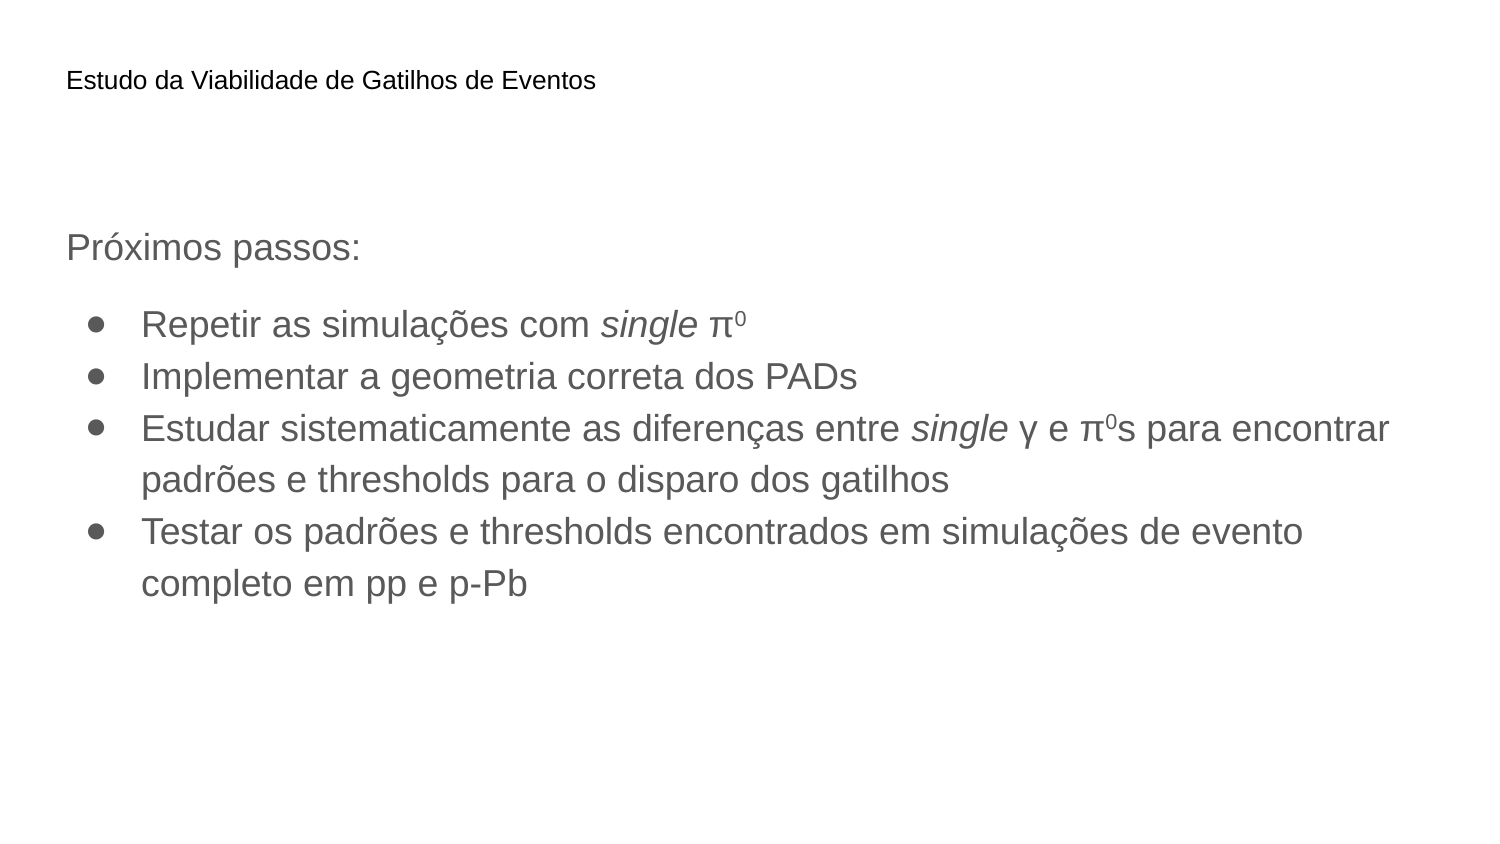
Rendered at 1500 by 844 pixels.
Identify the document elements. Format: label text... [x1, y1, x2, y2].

list Próximos passos: Repetir as simulações com single π0 Implementar a geometria correta dos PADs Estudar sistematicamente as diferenças entre single γ e π0s para encontrar padrões e thresholds para o disparo dos gatilhos Testar os padrões e thresholds encontrados em simulações de evento completo em pp e p-Pb [51, 201, 1449, 762]
title Estudo da Viabilidade de Gatilhos de Eventos [51, 48, 1449, 142]
